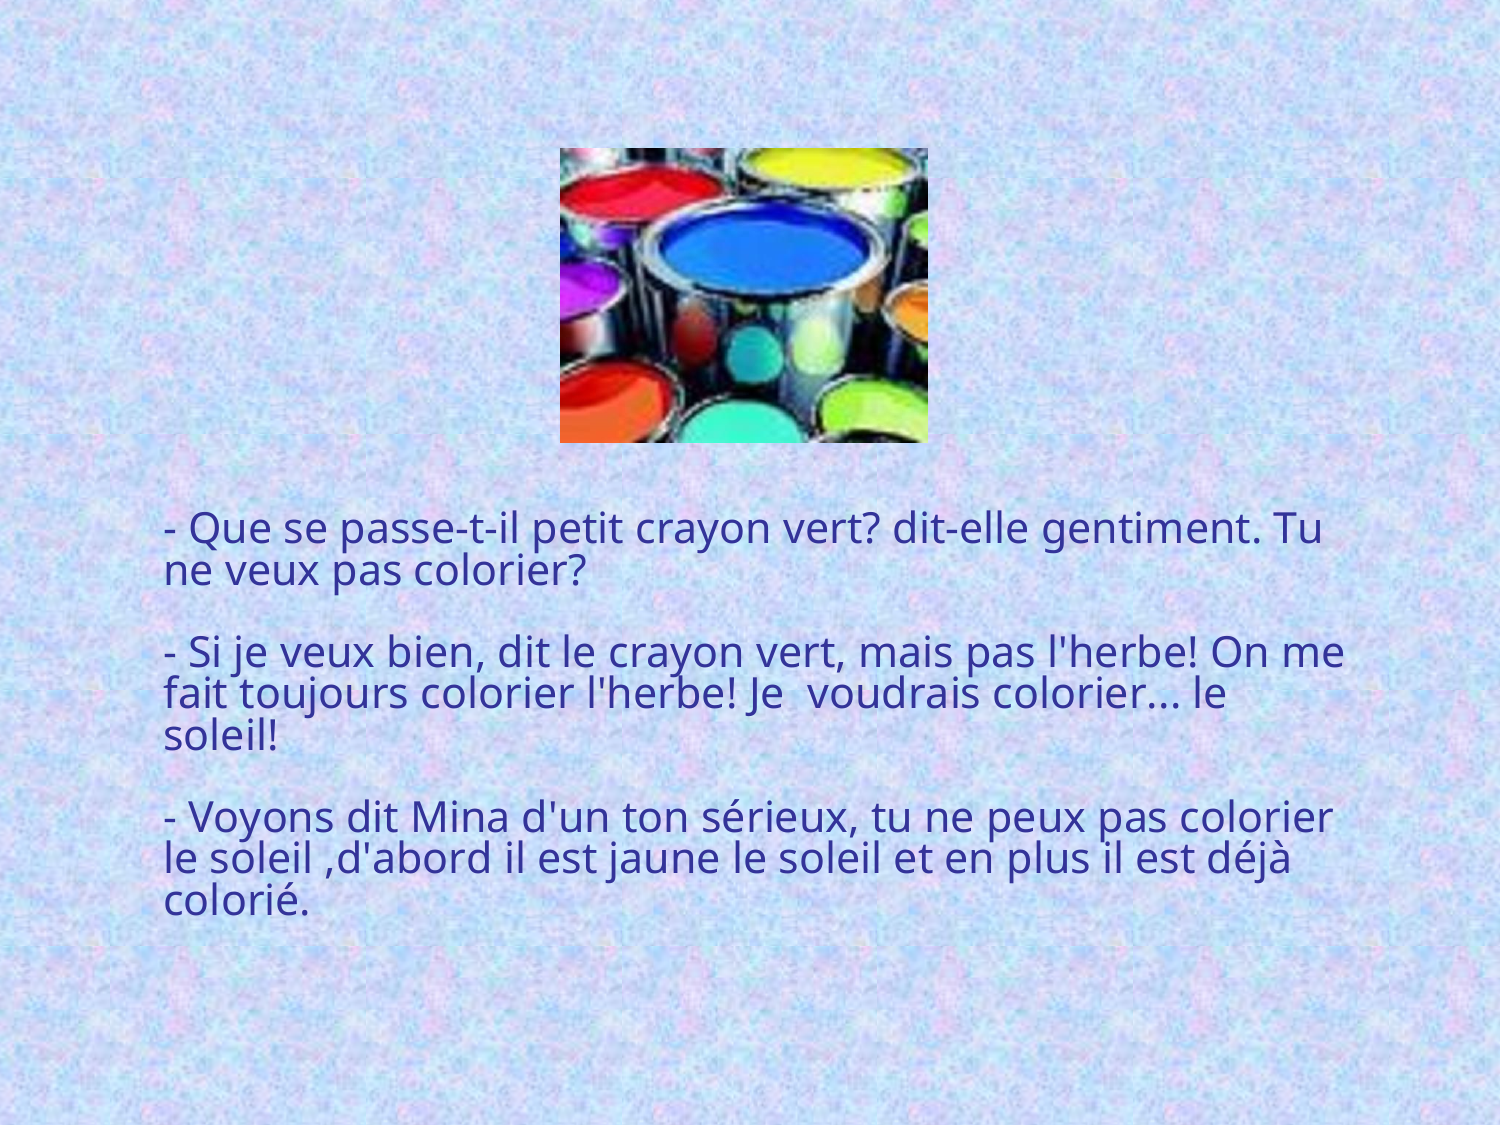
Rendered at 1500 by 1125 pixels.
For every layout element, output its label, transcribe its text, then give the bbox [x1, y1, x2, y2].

picture [0, 0, 1500, 1125]
list - Que se passe-t-il petit crayon vert? dit-elle gentiment. Tu ne veux pas colorier? - Si je veux bien, dit le crayon vert, mais pas l'herbe! On me fait toujours colorier l'herbe! Je voudrais colorier... le soleil! - Voyons dit Mina d'un ton sérieux, tu ne peux pas colorier le soleil ,d'abord il est jaune le soleil et en plus il est déjà colorié. [100, 503, 1368, 1028]
